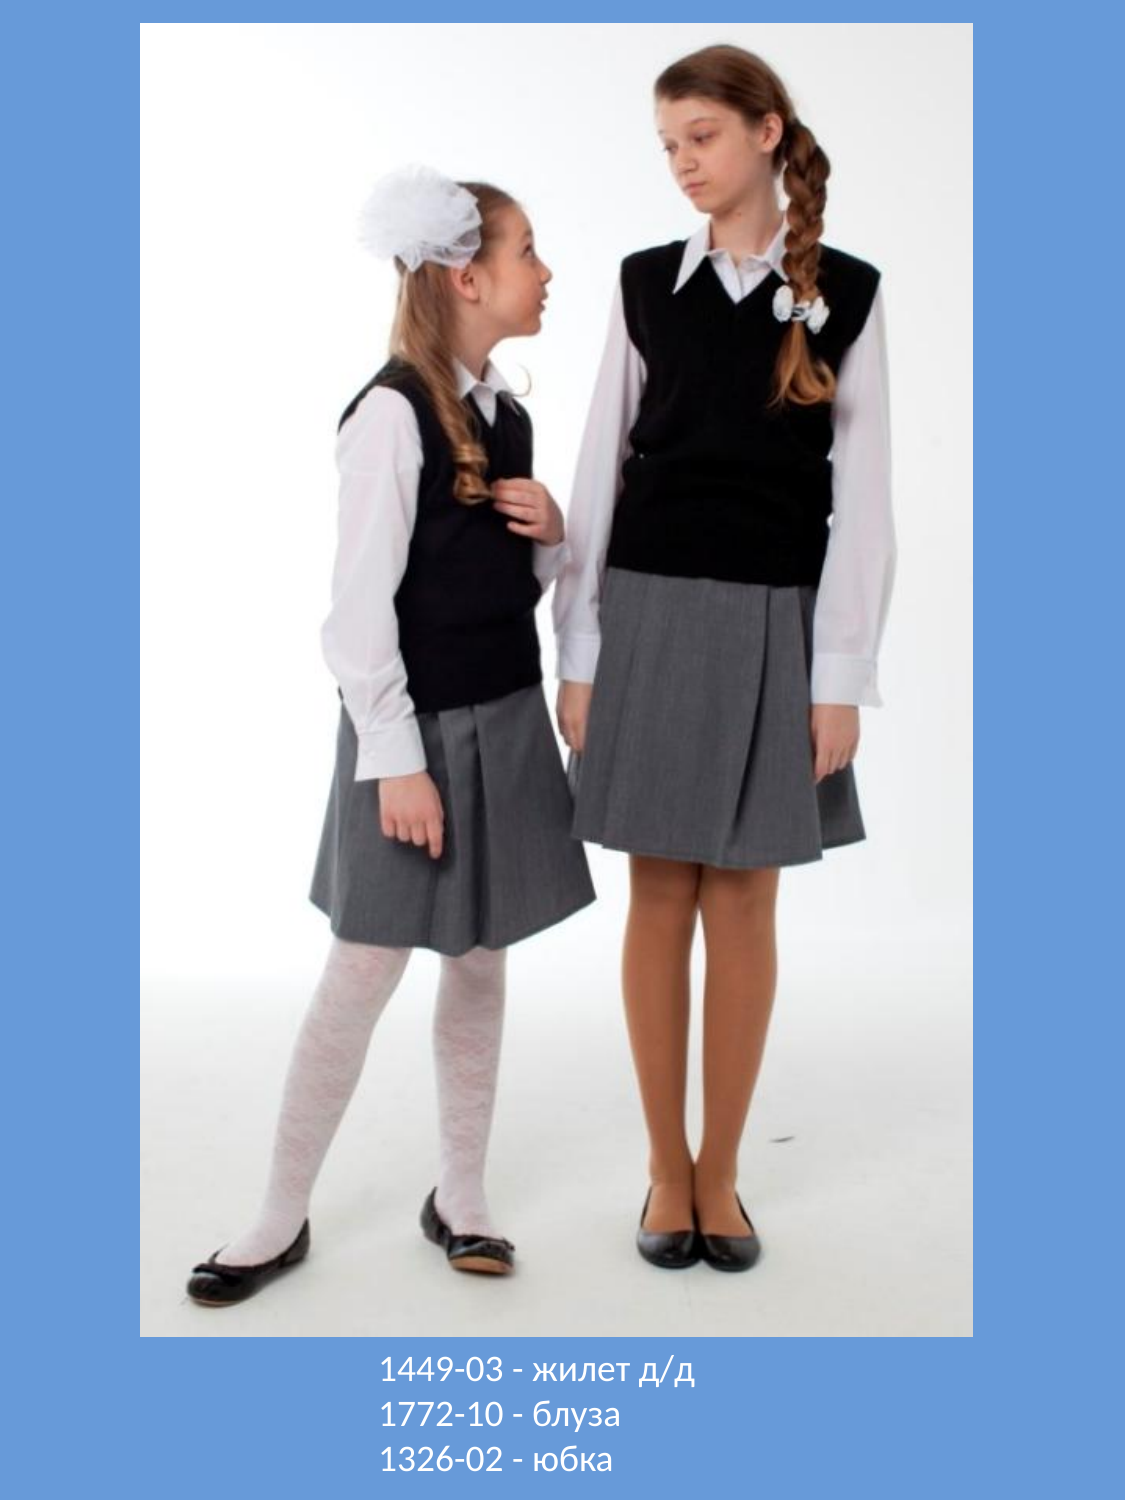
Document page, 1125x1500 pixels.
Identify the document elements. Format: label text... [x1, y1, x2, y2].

picture [140, 23, 973, 1337]
text_box 1449-03 - жилет д/д 1772-10 - блуза 1326-02 - юбка [363, 1300, 809, 1477]
